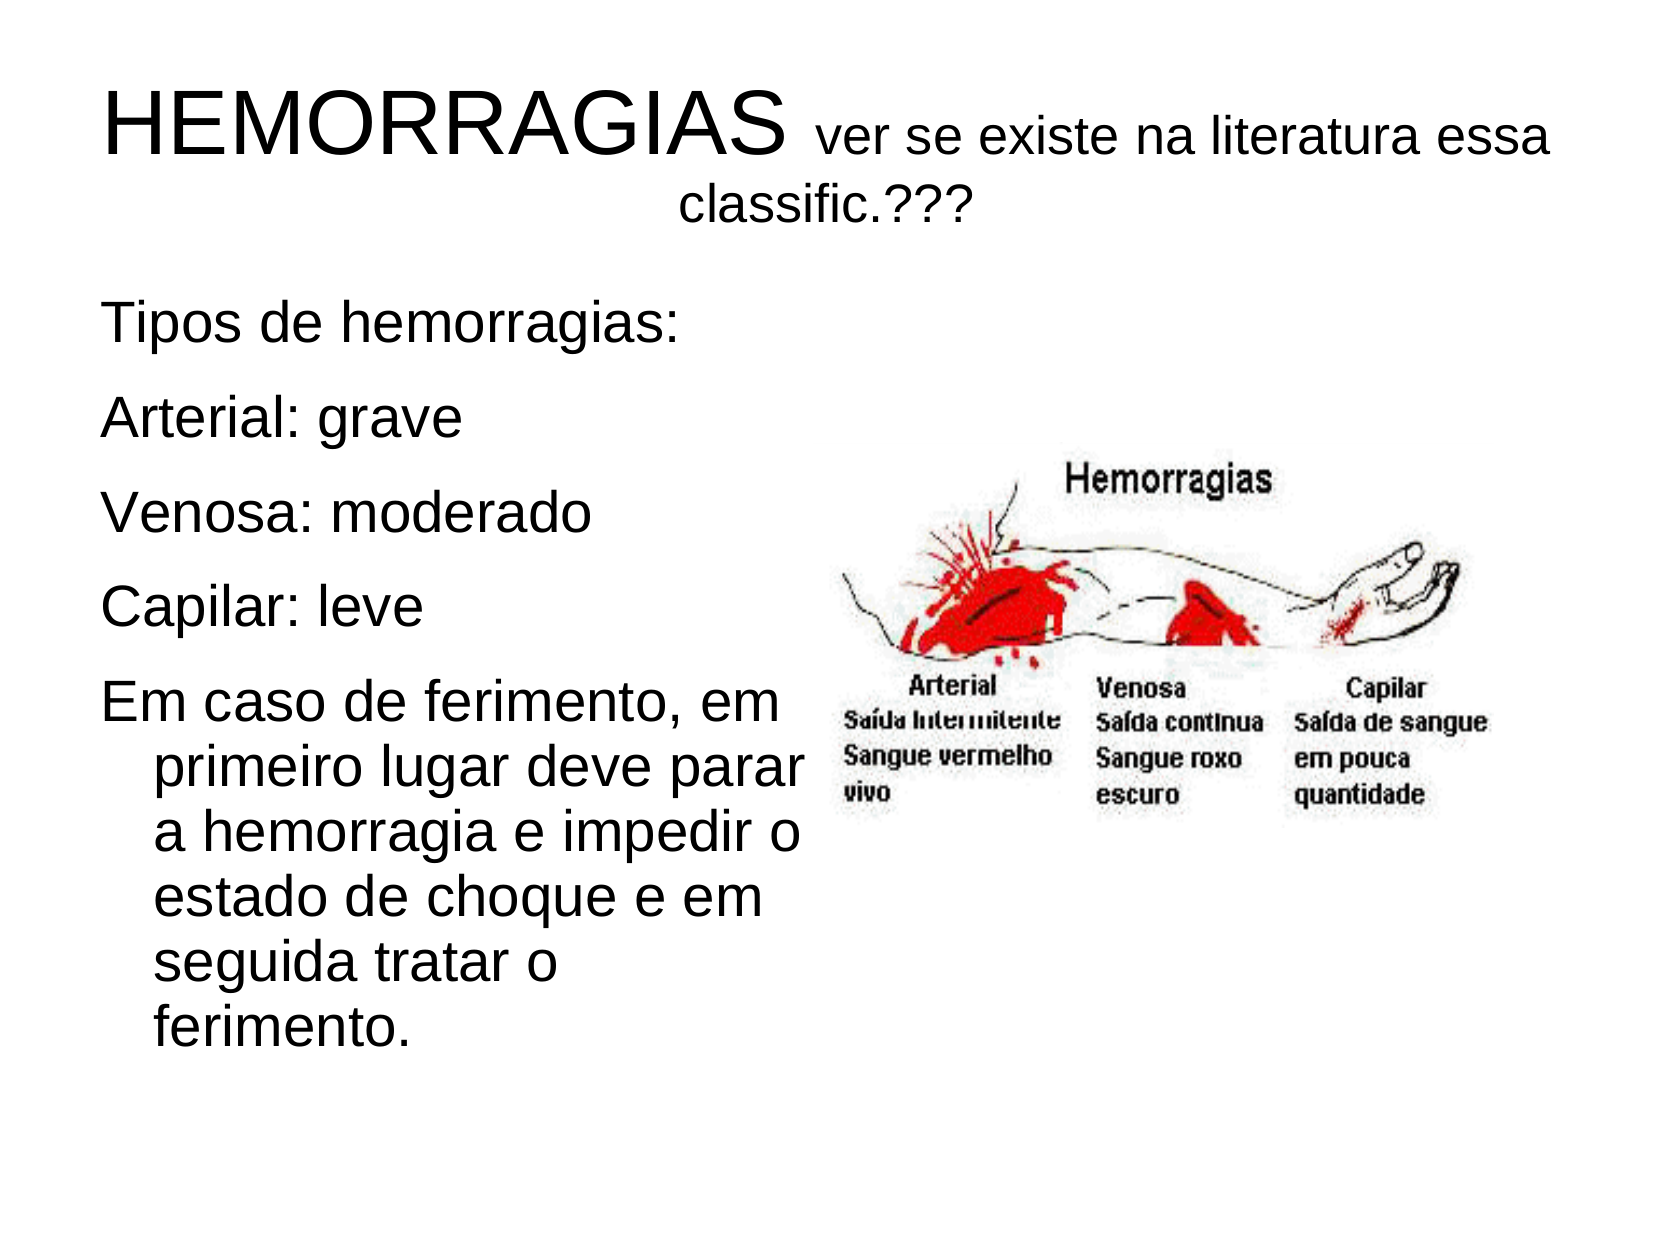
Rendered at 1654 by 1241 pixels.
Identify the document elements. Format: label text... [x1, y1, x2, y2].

title HEMORRAGIAS ver se existe na literatura essa classific.??? [82, 49, 1571, 257]
list Tipos de hemorragias: Arterial: grave Venosa: moderado Capilar: leve Em caso de ferimento, em primeiro lugar deve parar a hemorragia e impedir o estado de choque e em seguida tratar o ferimento. [82, 290, 809, 1109]
picture [813, 442, 1494, 828]
